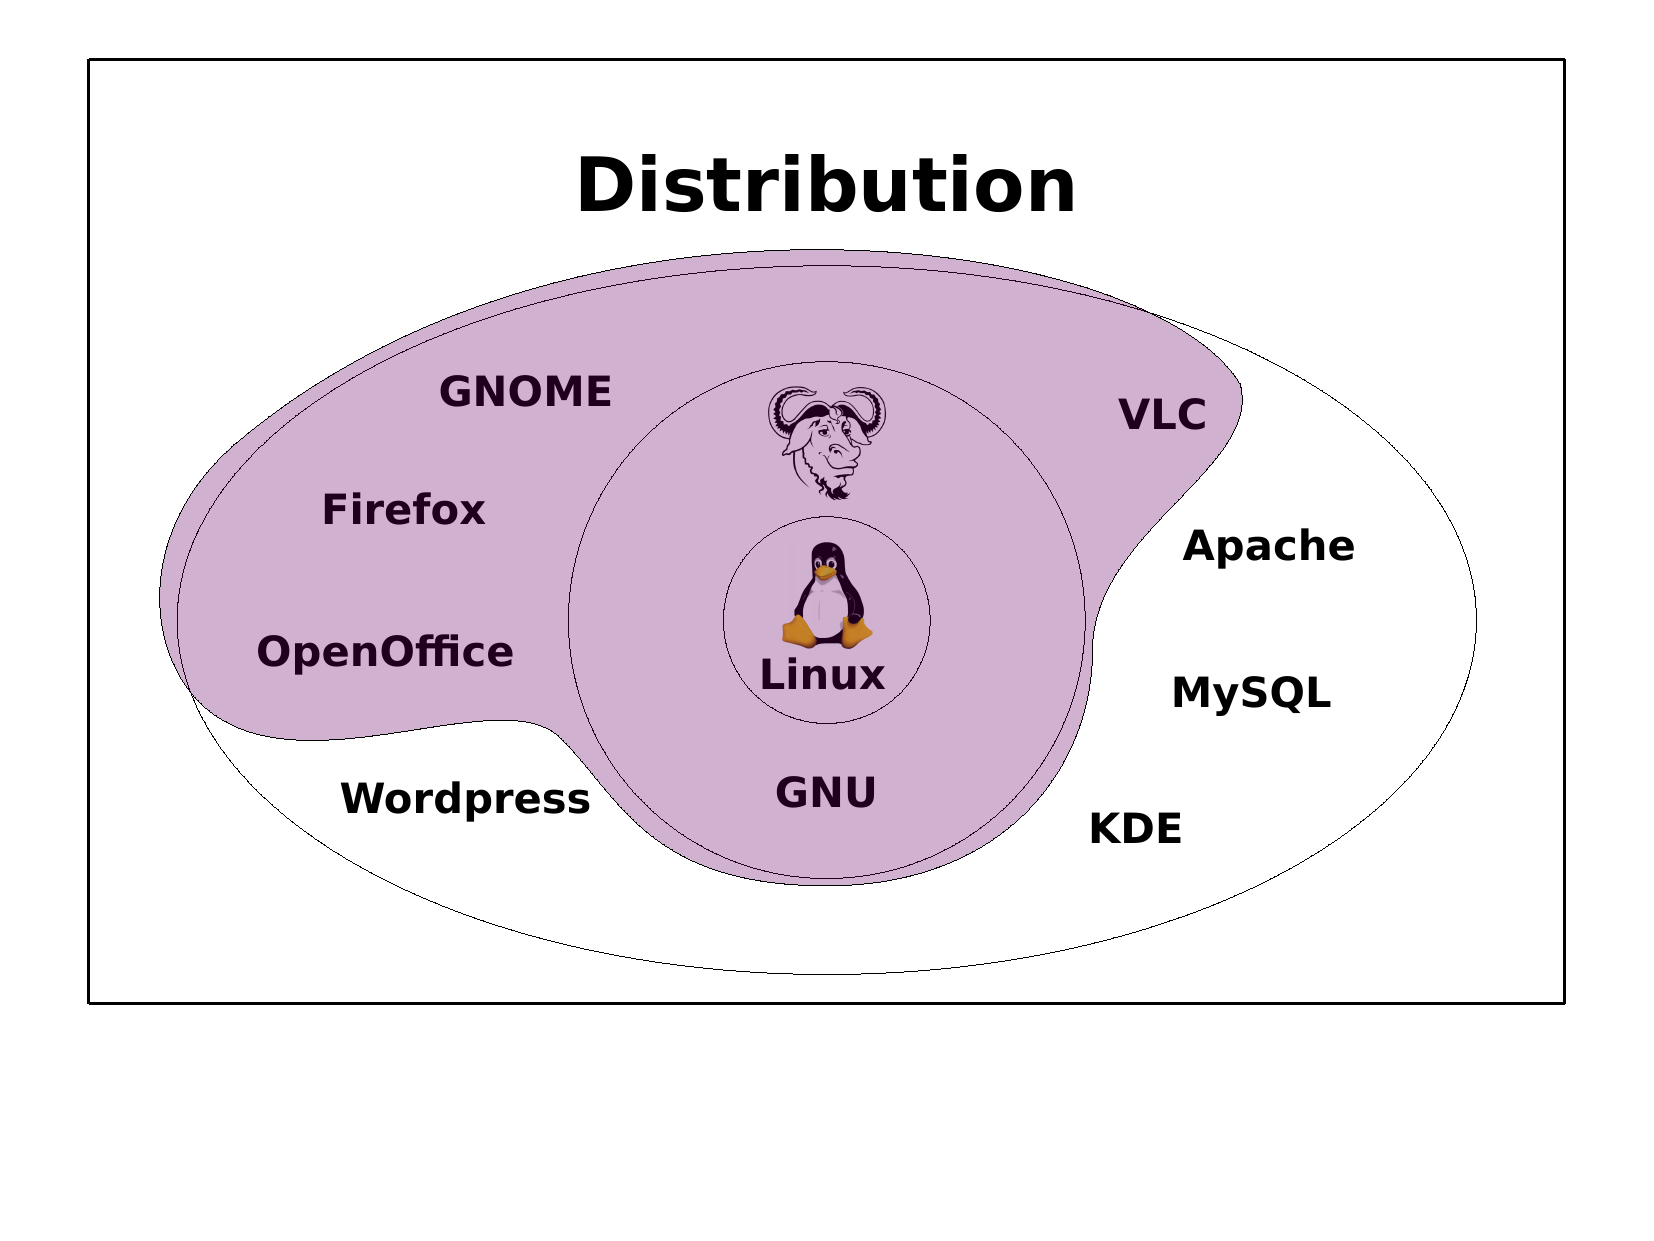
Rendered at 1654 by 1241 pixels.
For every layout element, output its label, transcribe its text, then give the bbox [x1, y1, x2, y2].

text_box Apache [1167, 513, 1371, 578]
text_box KDE [1073, 797, 1199, 861]
text_box Wordpress [324, 767, 607, 832]
text_box Distribution [559, 134, 1095, 237]
text_box [88, 59, 1565, 1004]
text_box MySQL [1156, 661, 1347, 725]
